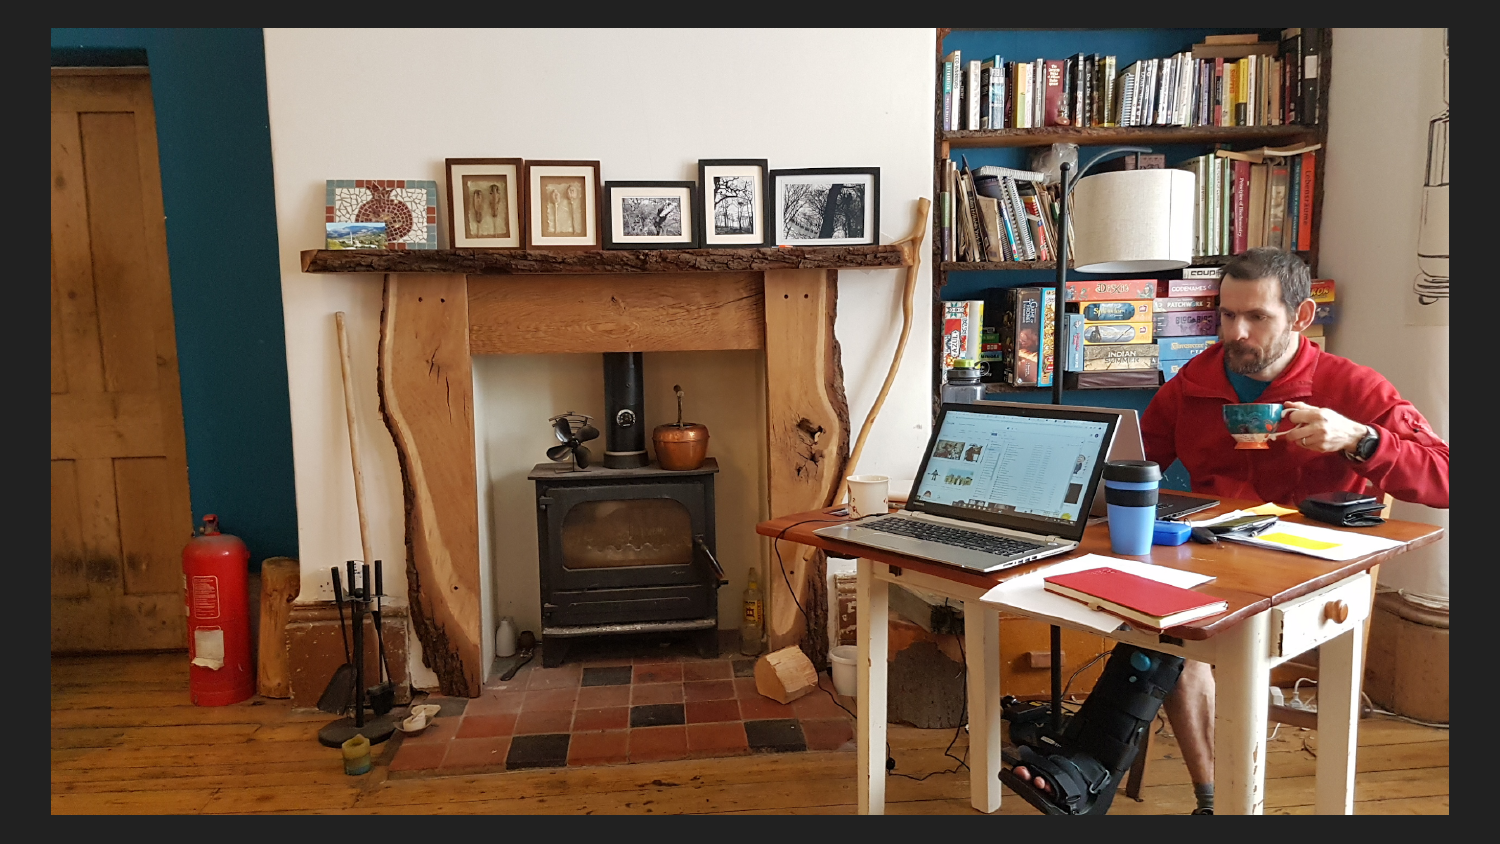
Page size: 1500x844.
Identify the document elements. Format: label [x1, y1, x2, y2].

picture [51, 28, 1449, 815]
